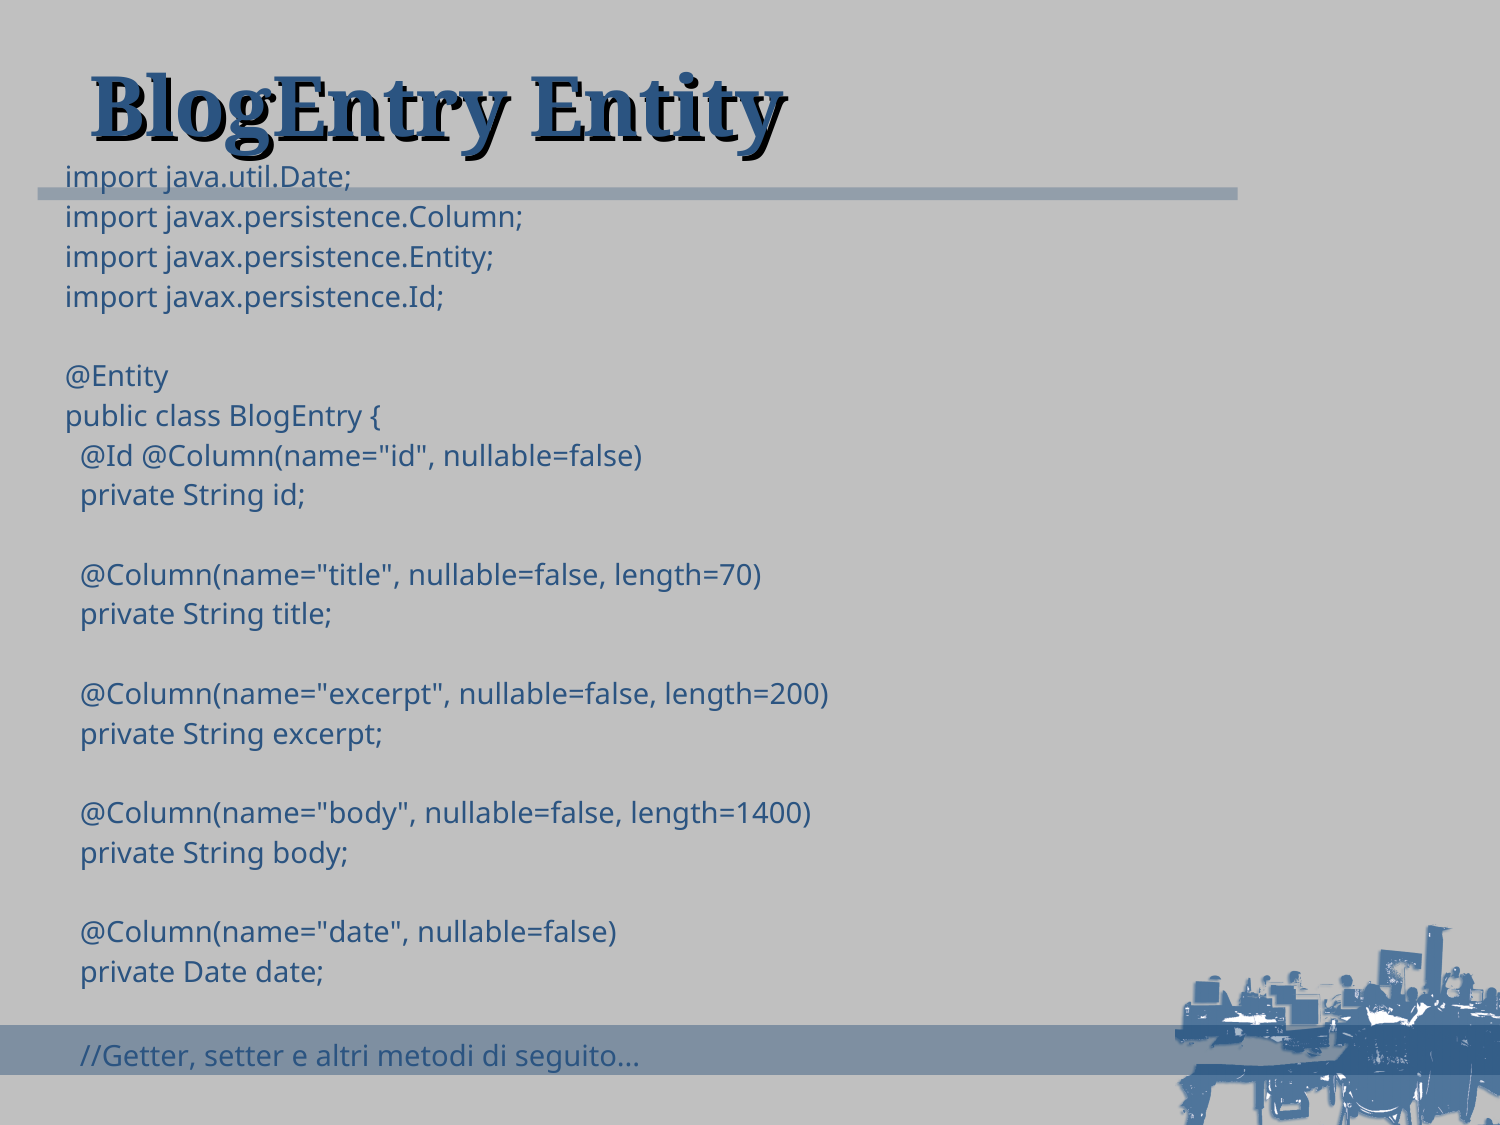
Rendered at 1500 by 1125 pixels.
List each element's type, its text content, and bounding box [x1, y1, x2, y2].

title BlogEntry Entity [75, 35, 1426, 174]
text_box import java.util.Date; import javax.persistence.Column; import javax.persistence.Entity; import javax.persistence.Id; @Entity public class BlogEntry { @Id @Column(name="id", nullable=false) private String id; @Column(name="title", nullable=false, length=70) private String title; @Column(name="excerpt", nullable=false, length=200) private String excerpt; @Column(name="body", nullable=false, length=1400) private String body; @Column(name="date", nullable=false) private Date date; //Getter, setter e altri metodi di seguito... [49, 148, 1350, 1084]
